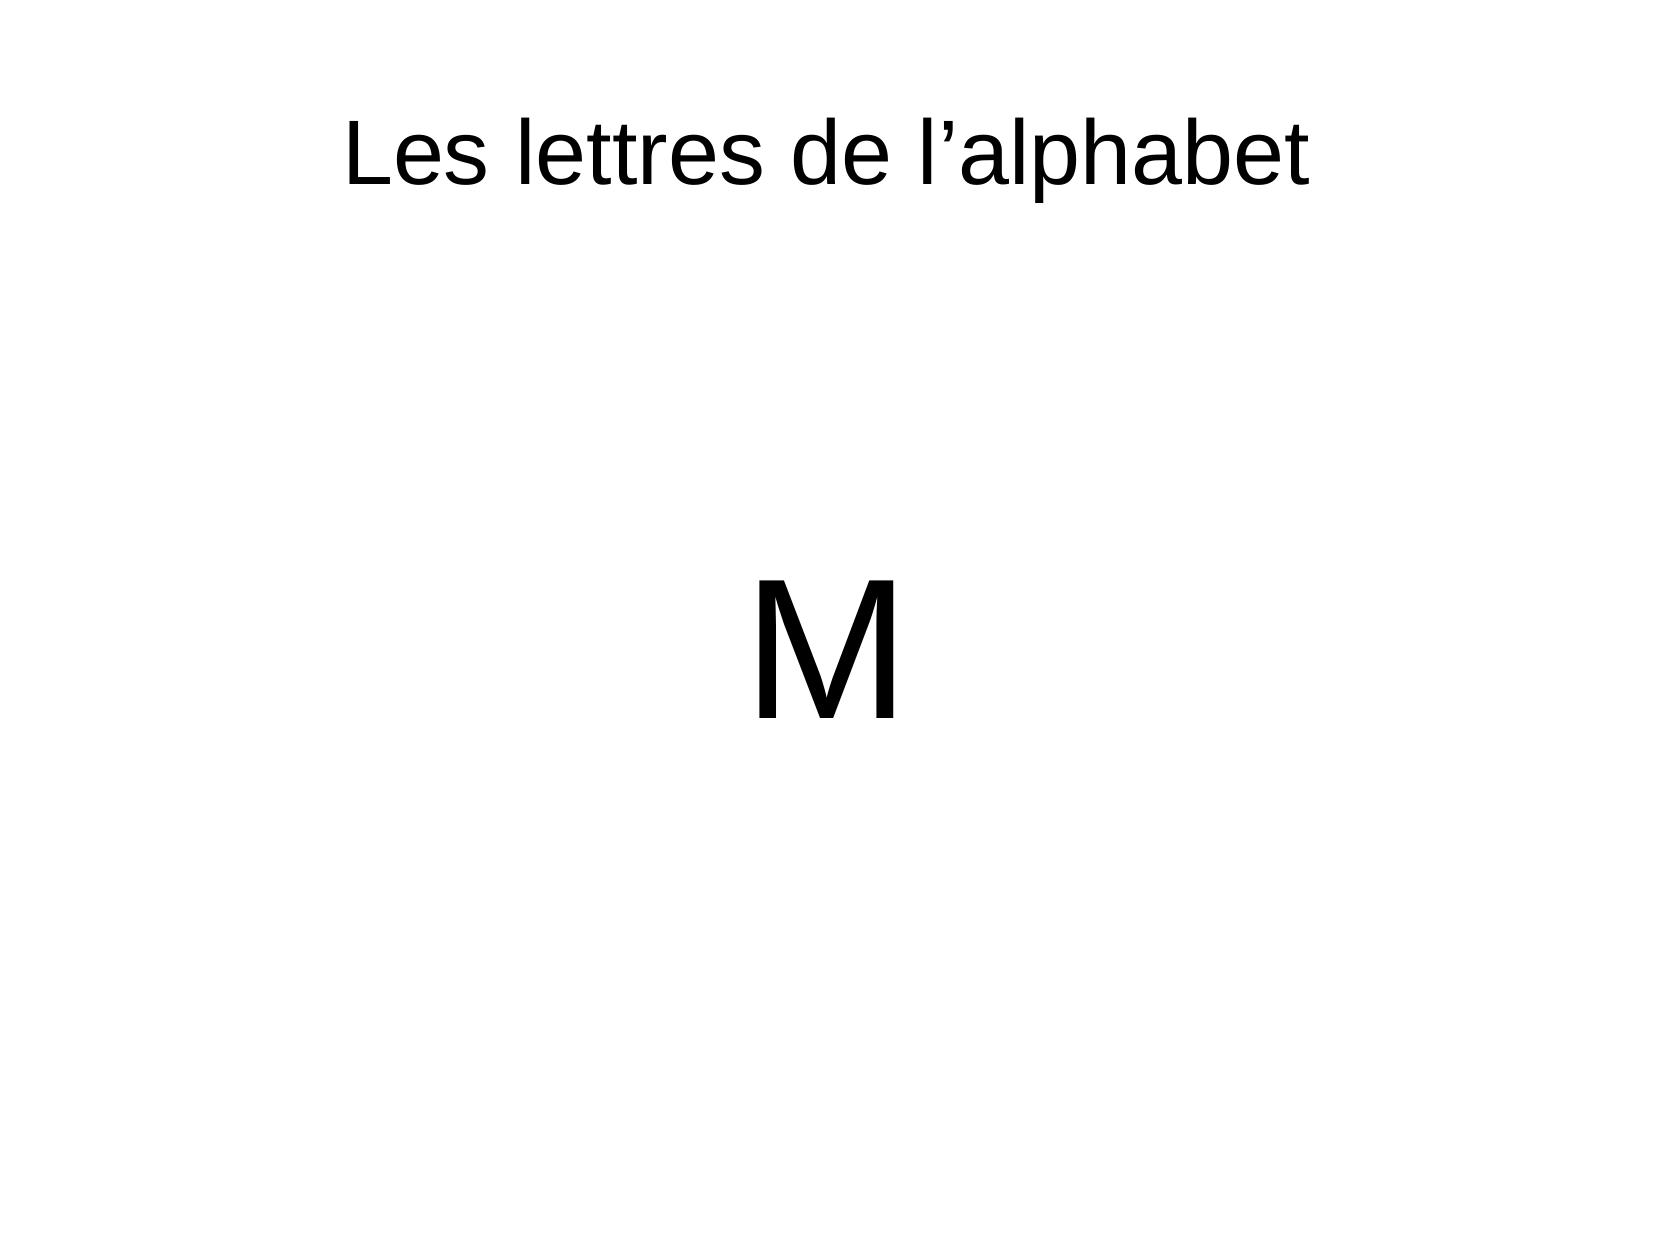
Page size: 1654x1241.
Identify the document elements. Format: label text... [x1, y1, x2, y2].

subtitle M [82, 290, 1571, 1010]
title Les lettres de l’alphabet [82, 49, 1571, 257]
